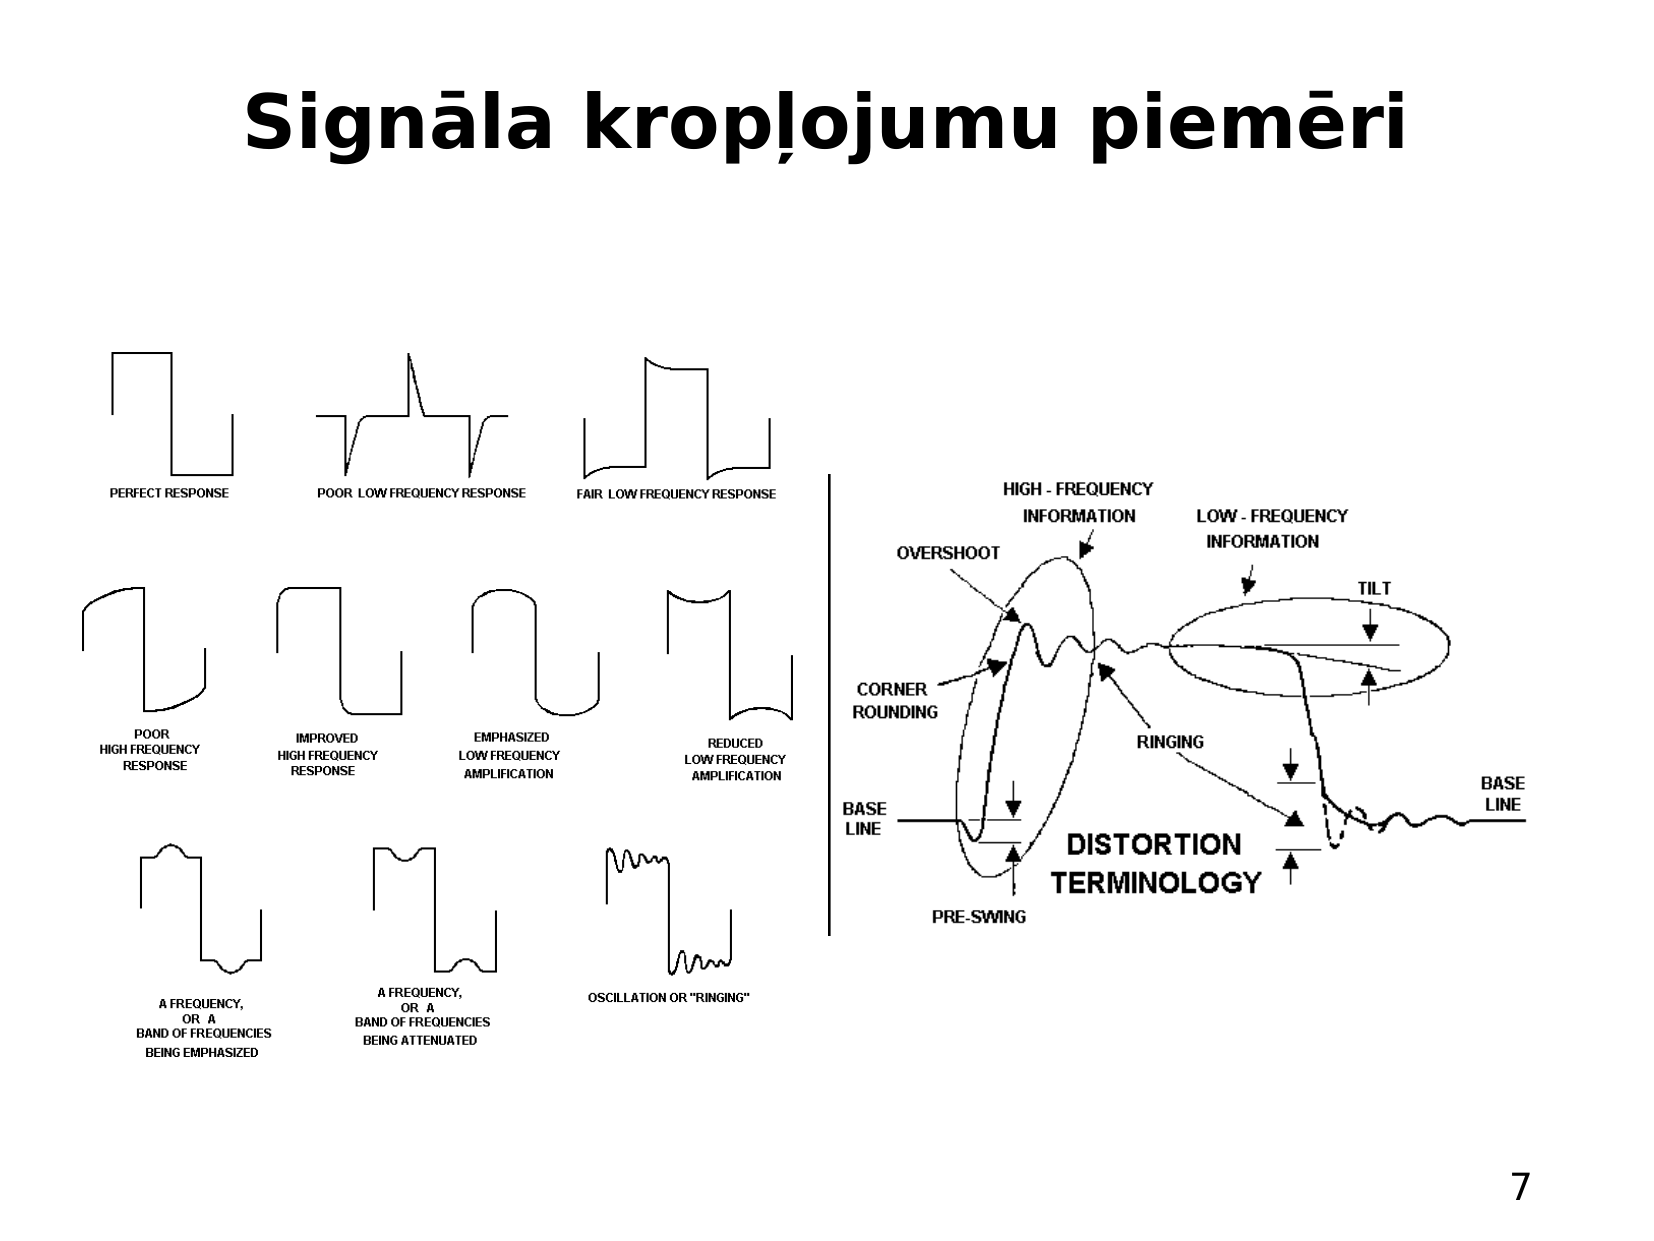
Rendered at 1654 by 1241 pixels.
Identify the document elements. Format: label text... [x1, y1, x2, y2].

picture [828, 474, 1539, 936]
title Signāla kropļojumu piemēri [82, 49, 1571, 195]
picture [82, 349, 793, 1060]
